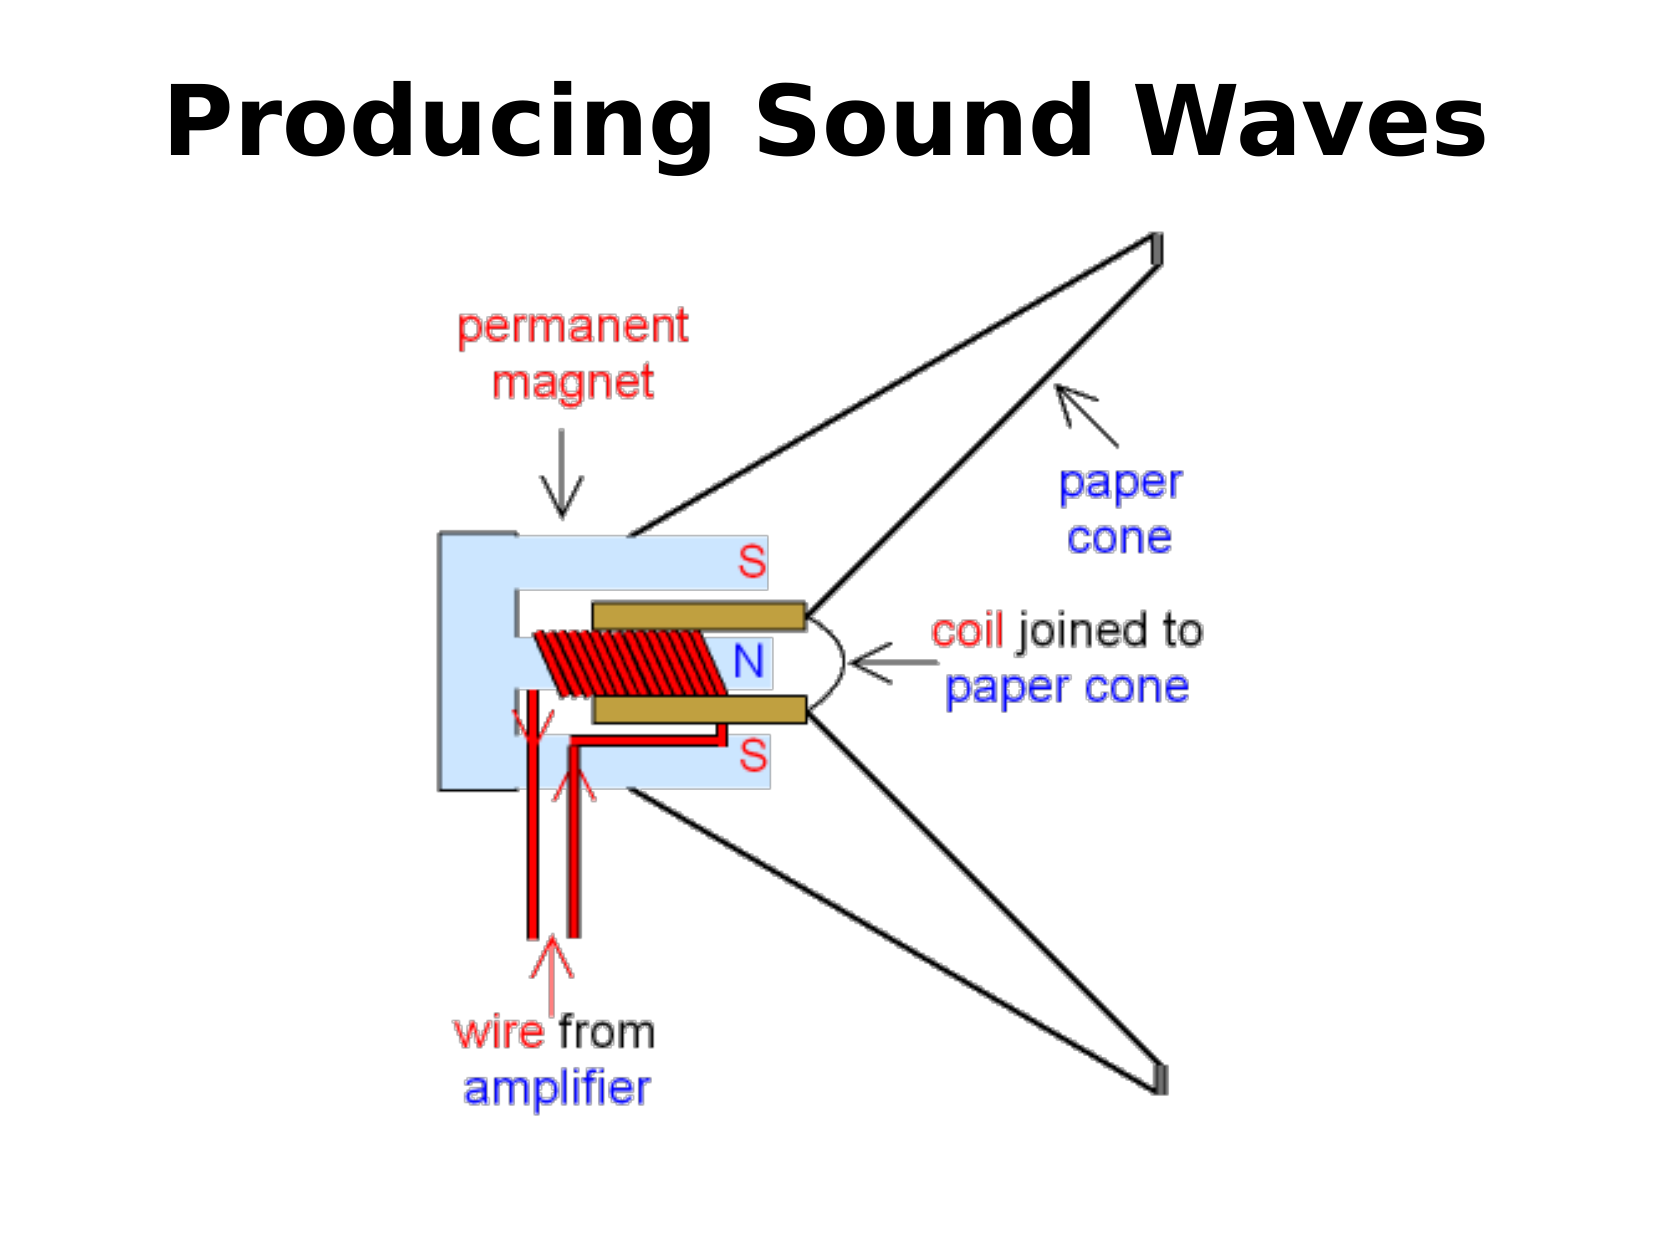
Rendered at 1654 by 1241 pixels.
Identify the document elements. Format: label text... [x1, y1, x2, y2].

picture [423, 223, 1368, 1148]
title Producing Sound Waves [82, 49, 1571, 195]
